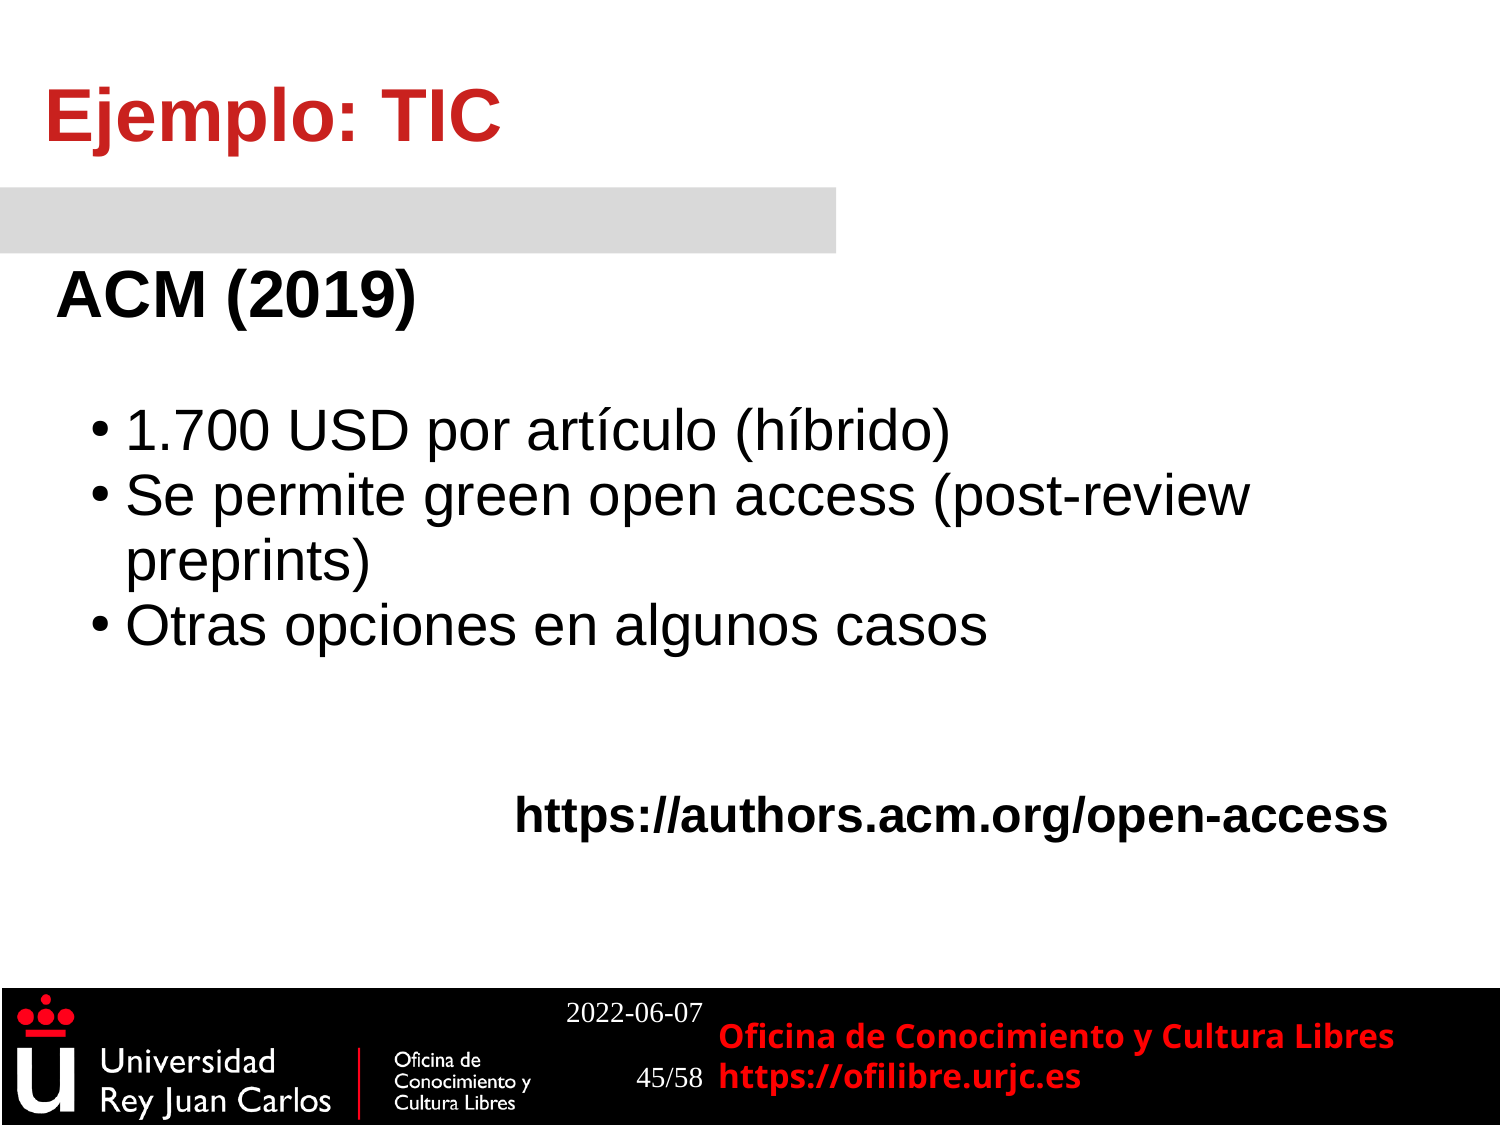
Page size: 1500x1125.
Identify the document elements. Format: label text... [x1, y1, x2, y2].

title [75, 7, 1425, 196]
text_box https://authors.acm.org/open-access [412, 780, 1405, 851]
text_box ACM (2019) [40, 249, 811, 340]
text_box Ejemplo: TIC [30, 66, 1036, 249]
picture [17, 994, 531, 1120]
text_box 1.700 USD por artículo (híbrido) Se permite green open access (post-review preprints) Otras opciones en algunos casos [75, 390, 1351, 666]
